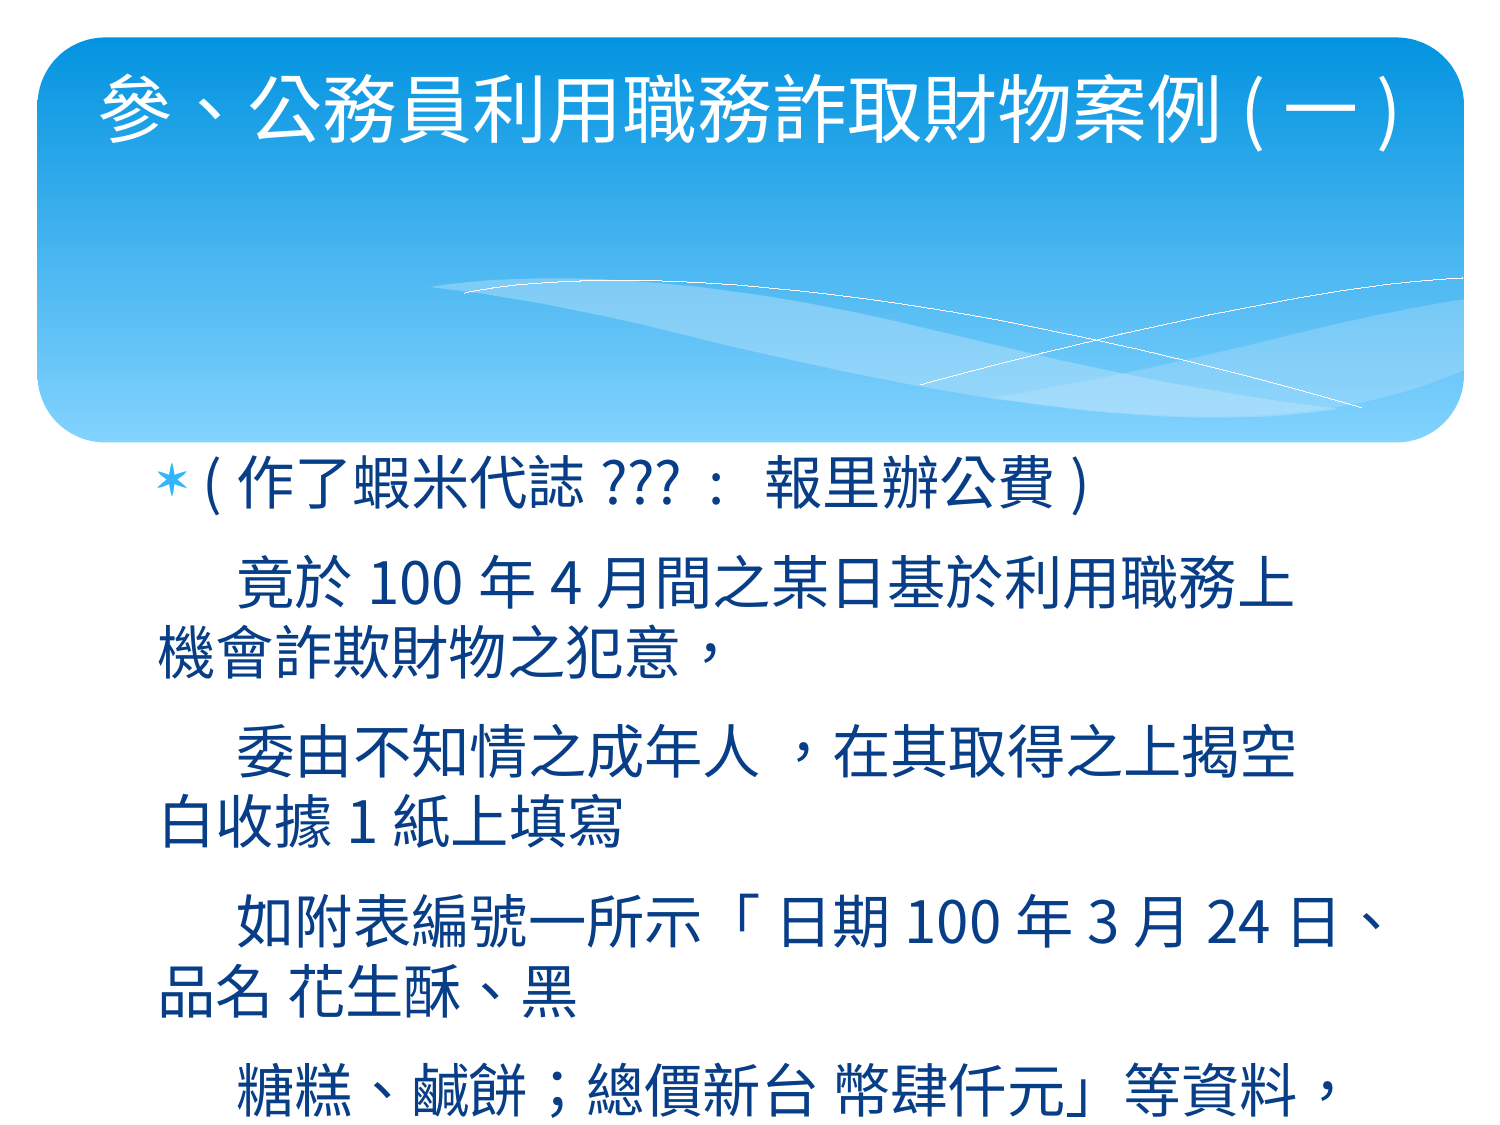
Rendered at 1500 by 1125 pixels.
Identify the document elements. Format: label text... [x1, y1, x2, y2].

title 參、公務員利用職務詐取財物案例(一) [75, 55, 1425, 261]
list (作了蝦米代誌??? : 報里辦公費) 竟於100年4月間之某日基於利用職務上機會詐欺財物之犯意， 委由不知情之成年人 ，在其取得之上揭空白收據1紙上填寫 如附表編號一所示「 日期100年3月24日、品名 花生酥、黑 糖糕、鹹餅；總價新台 幣肆仟元」等資料，再由其持上開 自行填寫之免用統一發票 收據向基隆市中正區公所申請新 豐里100年3月份之里辦公費 ，使該 承辦之公務員於實質 審查後黏貼於基隆巿中正區公所收據粘貼憑證用紙上，因而 使基隆巿中正區公所承辦人員陷於錯誤而准予核銷，詐得現 金4000元得逞…… (總共兩次節錄) [143, 438, 1359, 1005]
